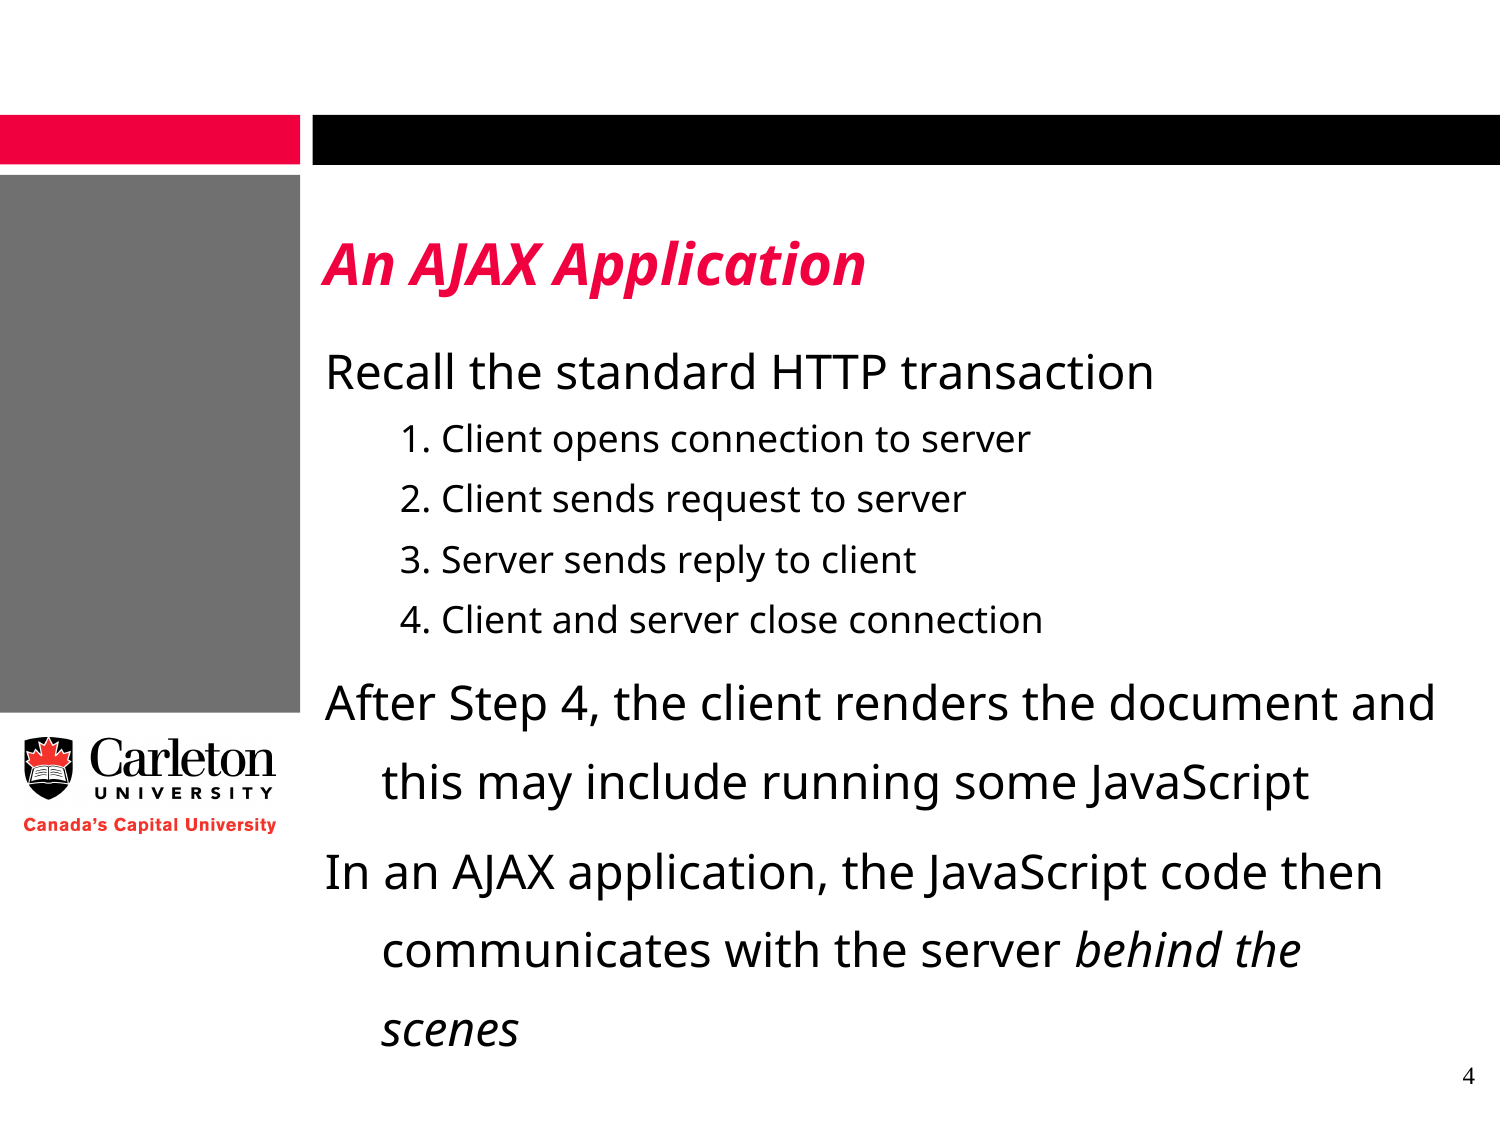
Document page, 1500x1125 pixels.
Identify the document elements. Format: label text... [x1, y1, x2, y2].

title An AJAX Application [324, 194, 1450, 324]
list Recall the standard HTTP transaction 1. Client opens connection to server 2. Client sends request to server 3. Server sends reply to client 4. Client and server close connection After Step 4, the client renders the document and this may include running some JavaScript In an AJAX application, the JavaScript code then communicates with the server behind the scenes [324, 324, 1450, 1036]
picture [24, 737, 276, 834]
